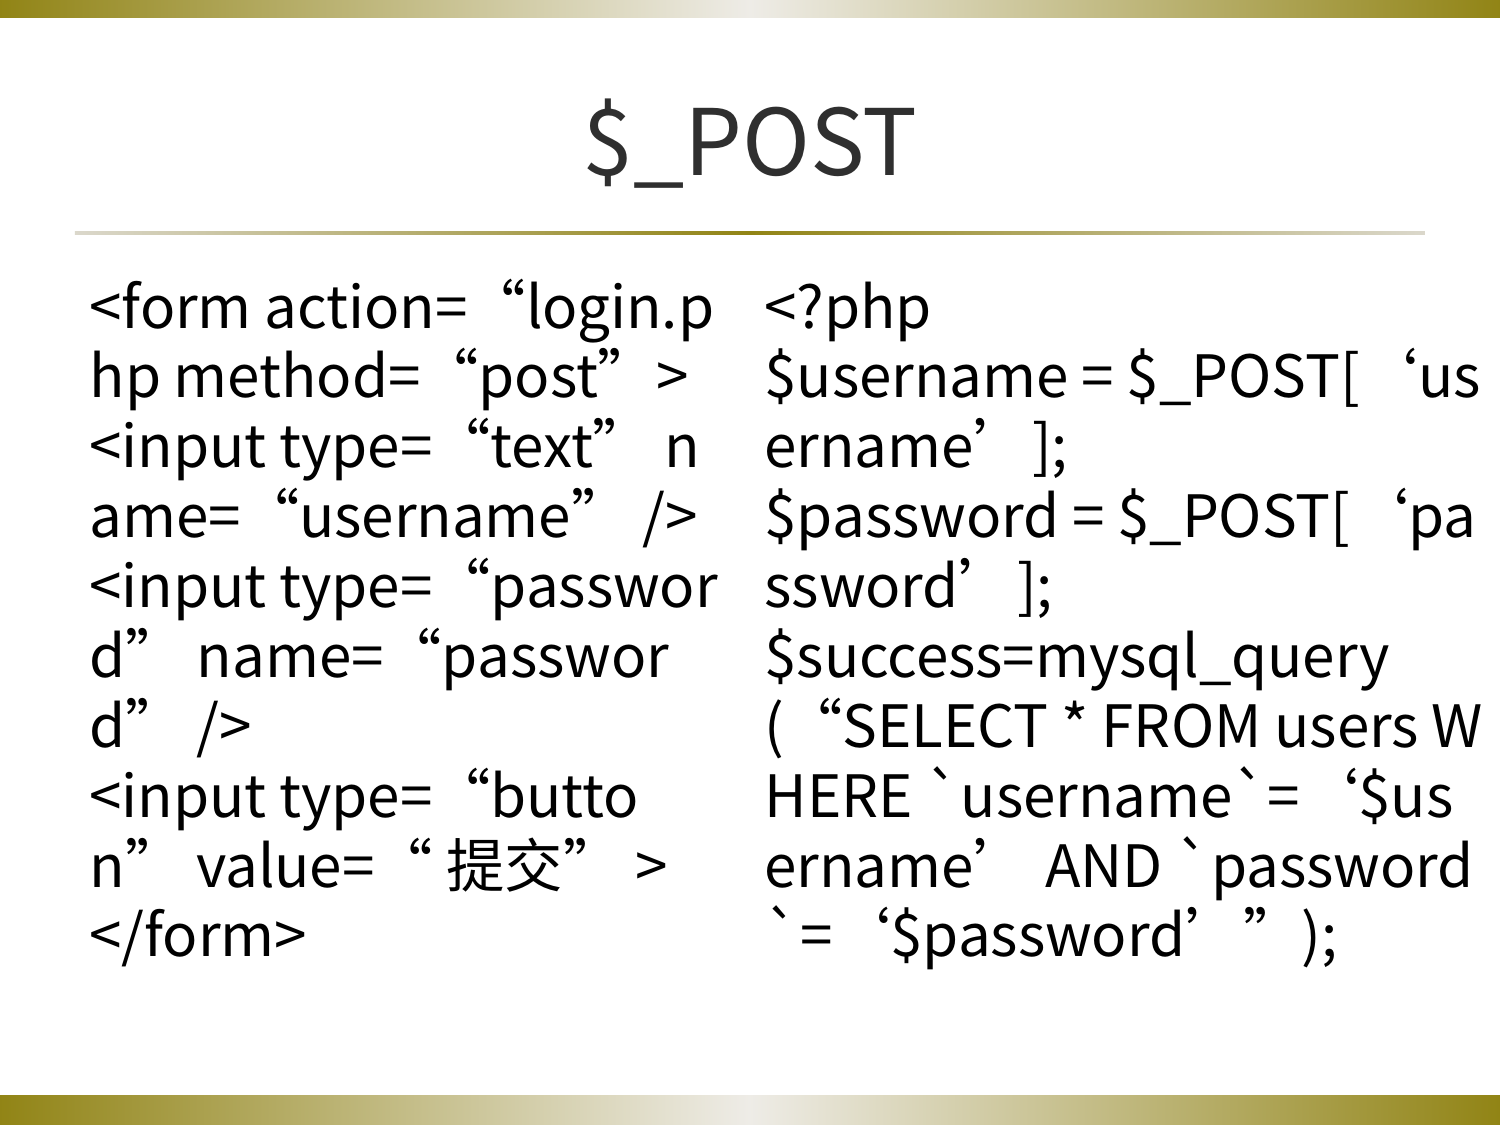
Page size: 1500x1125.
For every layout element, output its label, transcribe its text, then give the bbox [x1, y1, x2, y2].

title $_POST [75, 45, 1425, 233]
list <?php $username = $_POST[‘username’]; $password = $_POST[‘password’]; $success=mysql_query (“SELECT * FROM users WHERE `username`=‘$username’ AND `password`=‘$password’”); [750, 262, 1500, 1067]
list <form action=“login.php method=“post”> <input type=“text” name=“username” /> <input type=“password” name=“password” /> <input type=“button” value=“提交”> </form> [75, 262, 738, 1005]
